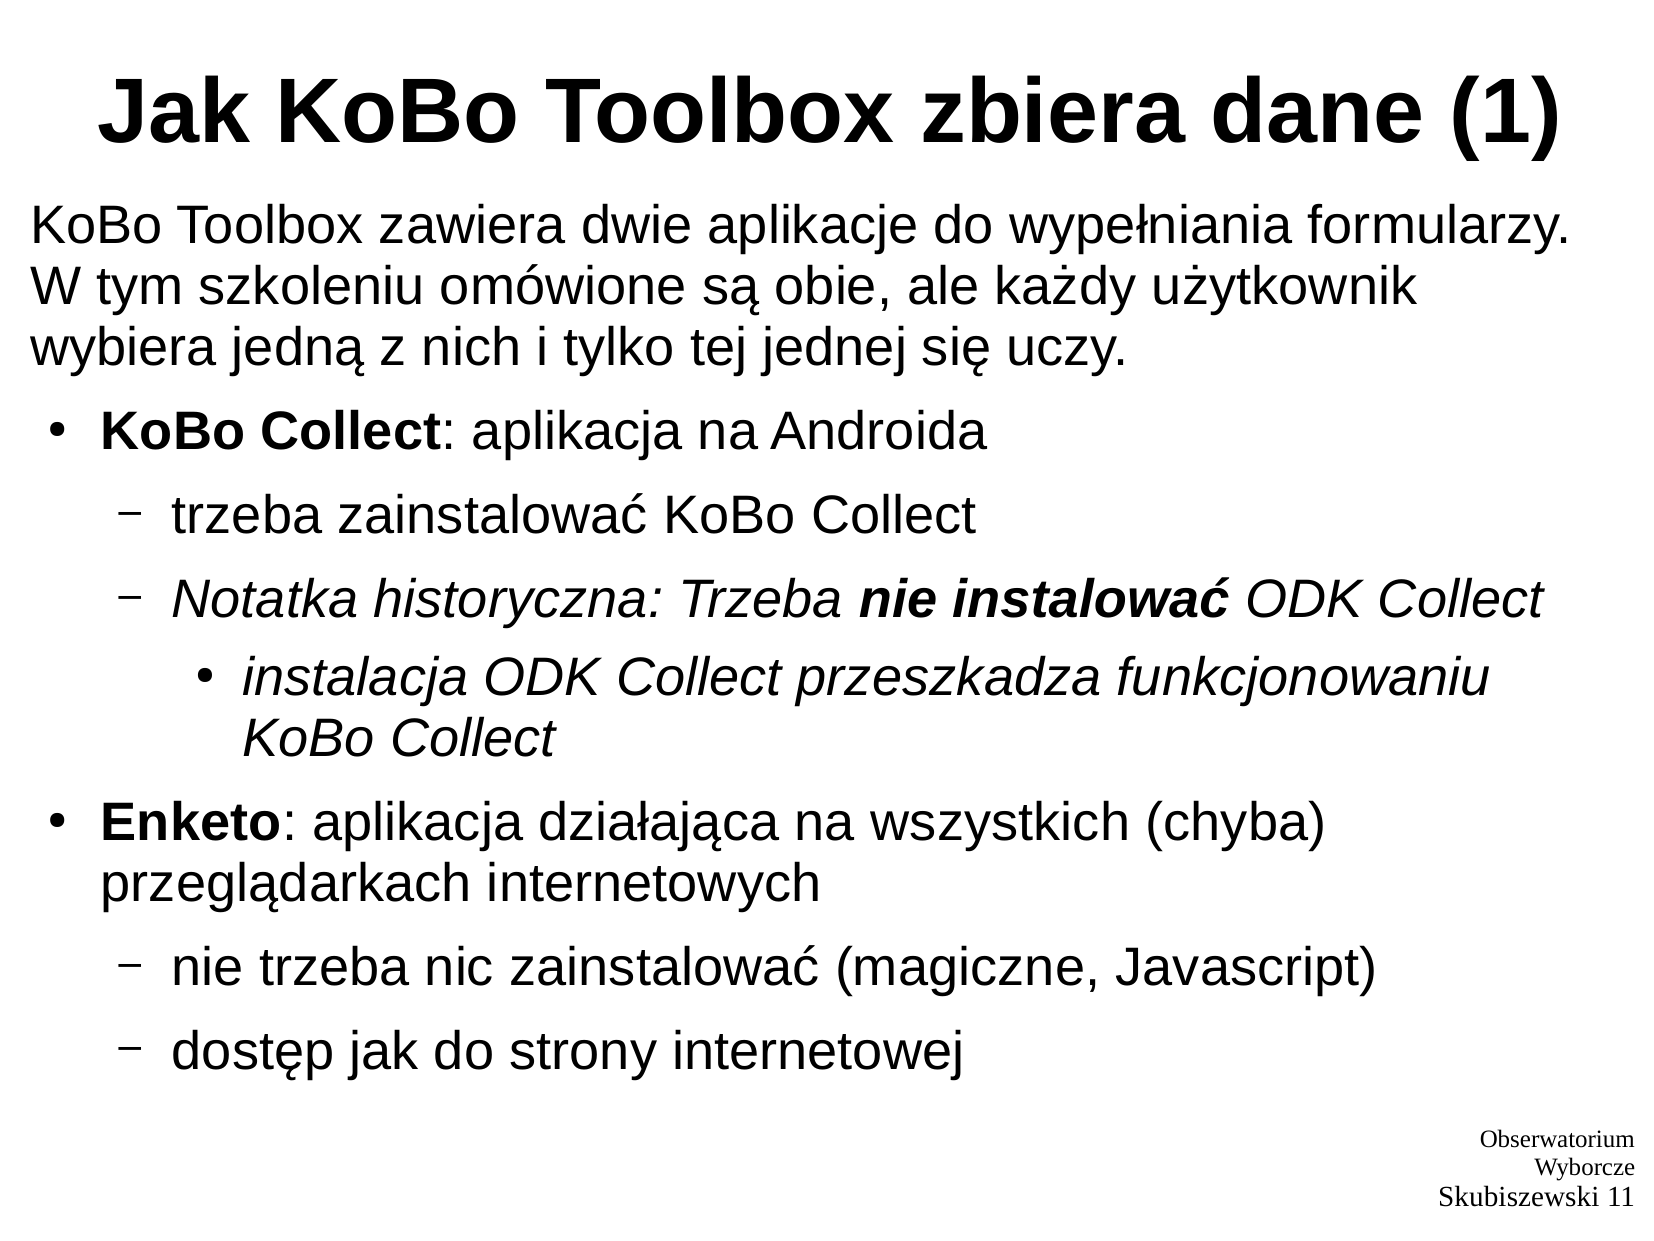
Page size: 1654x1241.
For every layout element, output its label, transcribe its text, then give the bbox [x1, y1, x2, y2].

title Jak KoBo Toolbox zbiera dane (1) [86, 60, 1575, 195]
list KoBo Toolbox zawiera dwie aplikacje do wypełniania formularzy. W tym szkoleniu omówione są obie, ale każdy użytkownik wybiera jedną z nich i tylko tej jednej się uczy. KoBo Collect: aplikacja na Androida trzeba zainstalować KoBo Collect Notatka historyczna: Trzeba nie instalować ODK Collect instalacja ODK Collect przeszkadza funkcjonowaniu KoBo Collect Enketo: aplikacja działająca na wszystkich (chyba) przeglądarkach internetowych nie trzeba nic zainstalować (magiczne, Javascript) dostęp jak do strony internetowej [30, 195, 1583, 1126]
